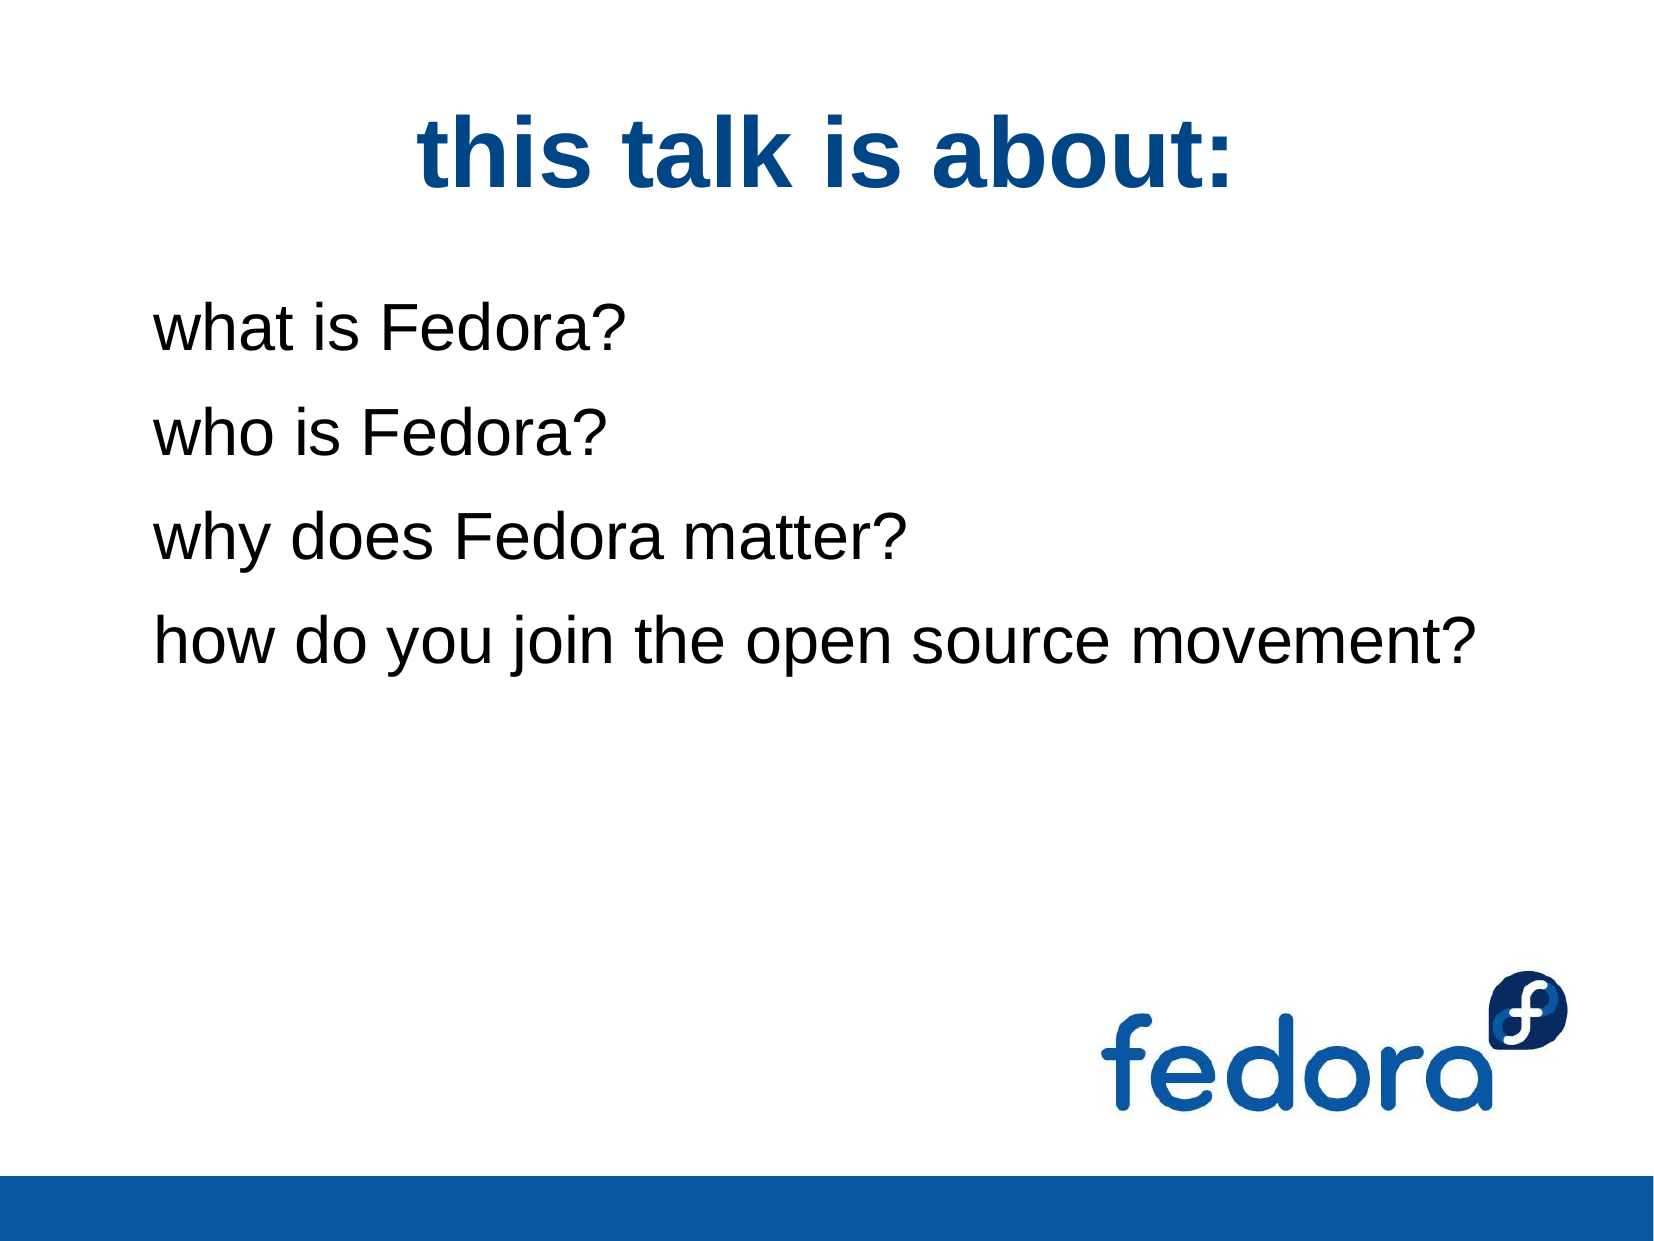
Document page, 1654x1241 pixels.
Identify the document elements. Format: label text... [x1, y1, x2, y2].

list what is Fedora? who is Fedora? why does Fedora matter? how do you join the open source movement? [82, 290, 1571, 1109]
title this talk is about: [82, 49, 1571, 257]
picture [1087, 958, 1576, 1125]
picture [0, 1176, 1654, 1241]
